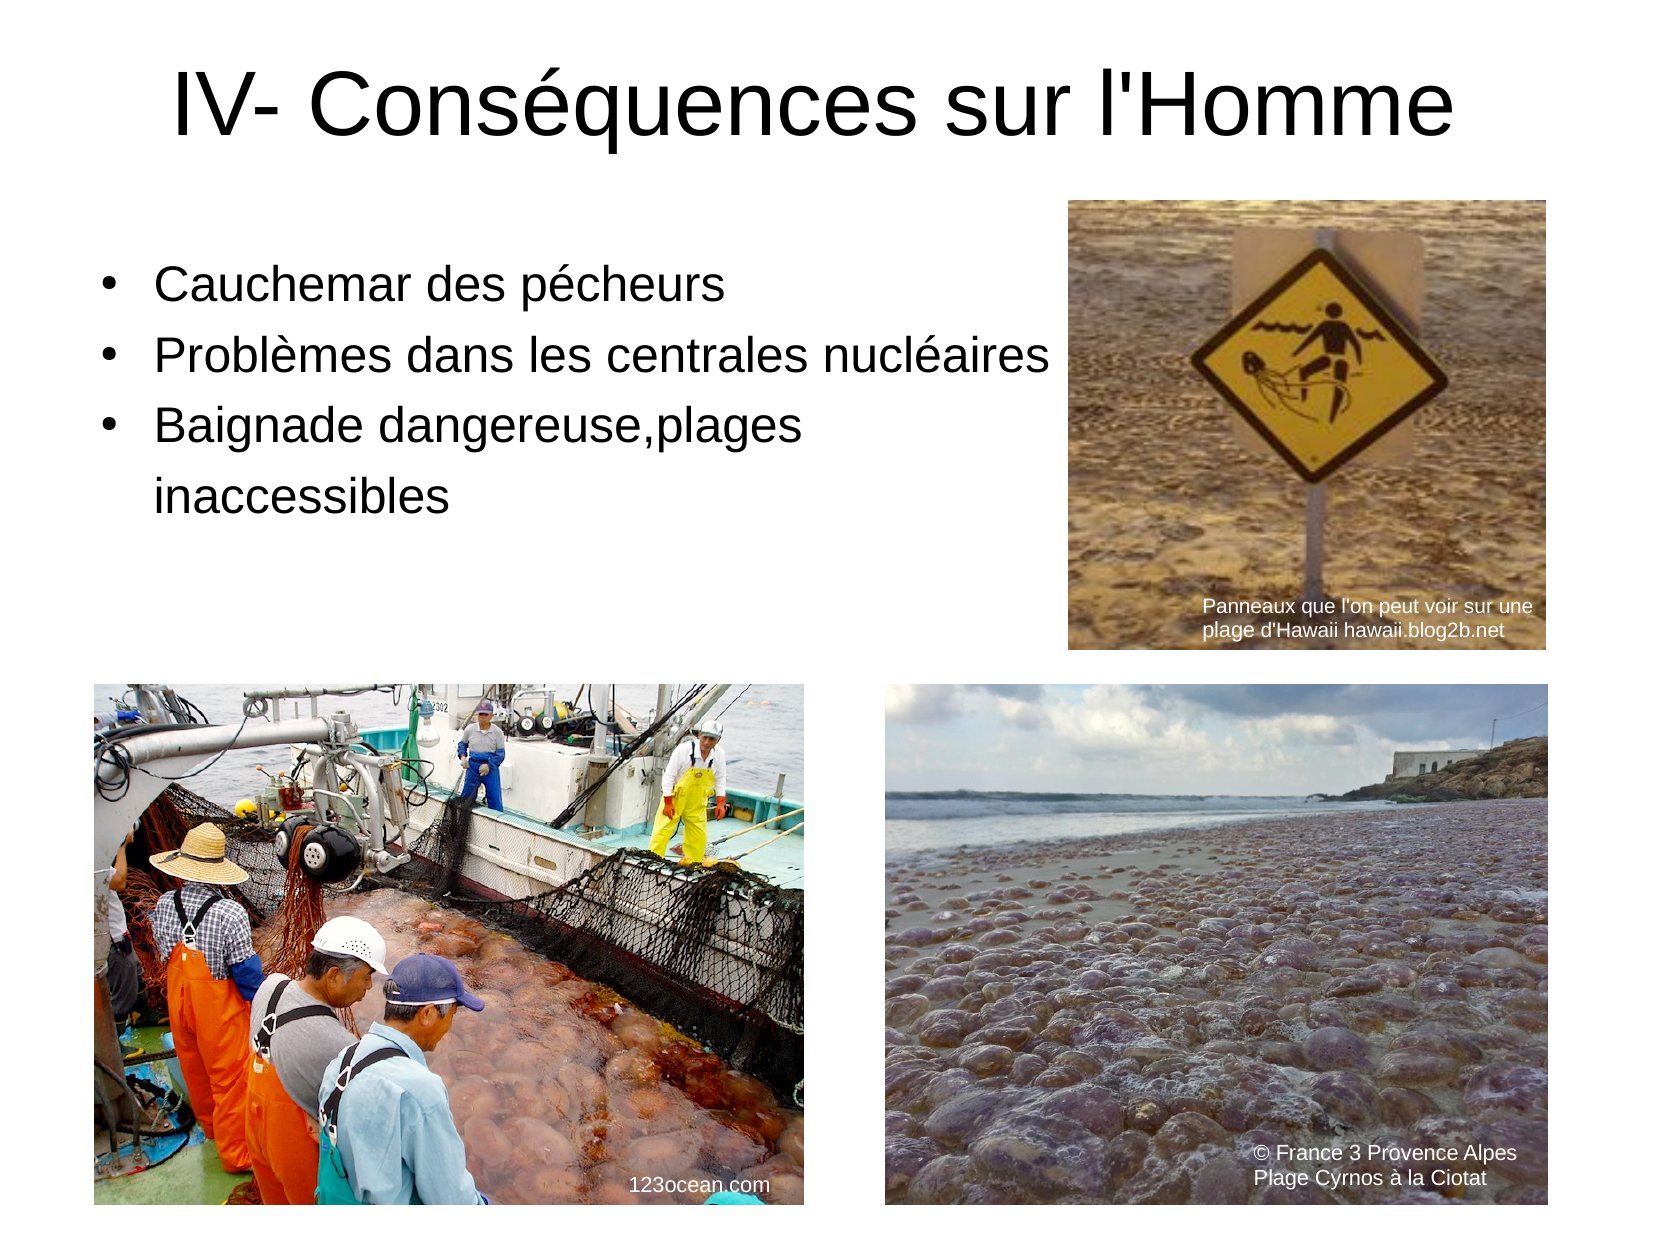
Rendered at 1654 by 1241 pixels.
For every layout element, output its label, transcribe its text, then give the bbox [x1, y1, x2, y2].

text_box © France 3 Provence Alpes Plage Cyrnos à la Ciotat [1239, 1133, 1593, 1205]
title IV- Conséquences sur l'Homme [82, 0, 1571, 185]
text_box 123ocean.com [613, 1165, 842, 1205]
list Cauchemar des pécheurs Problèmes dans les centrales nucléaires Baignade dangereuse,plages inaccessibles [82, 185, 1571, 1004]
picture [1068, 200, 1546, 650]
picture [94, 684, 804, 1205]
picture [885, 684, 1548, 1205]
text_box Panneaux que l'on peut voir sur une plage d'Hawaii hawaii.blog2b.net [1187, 587, 1577, 650]
